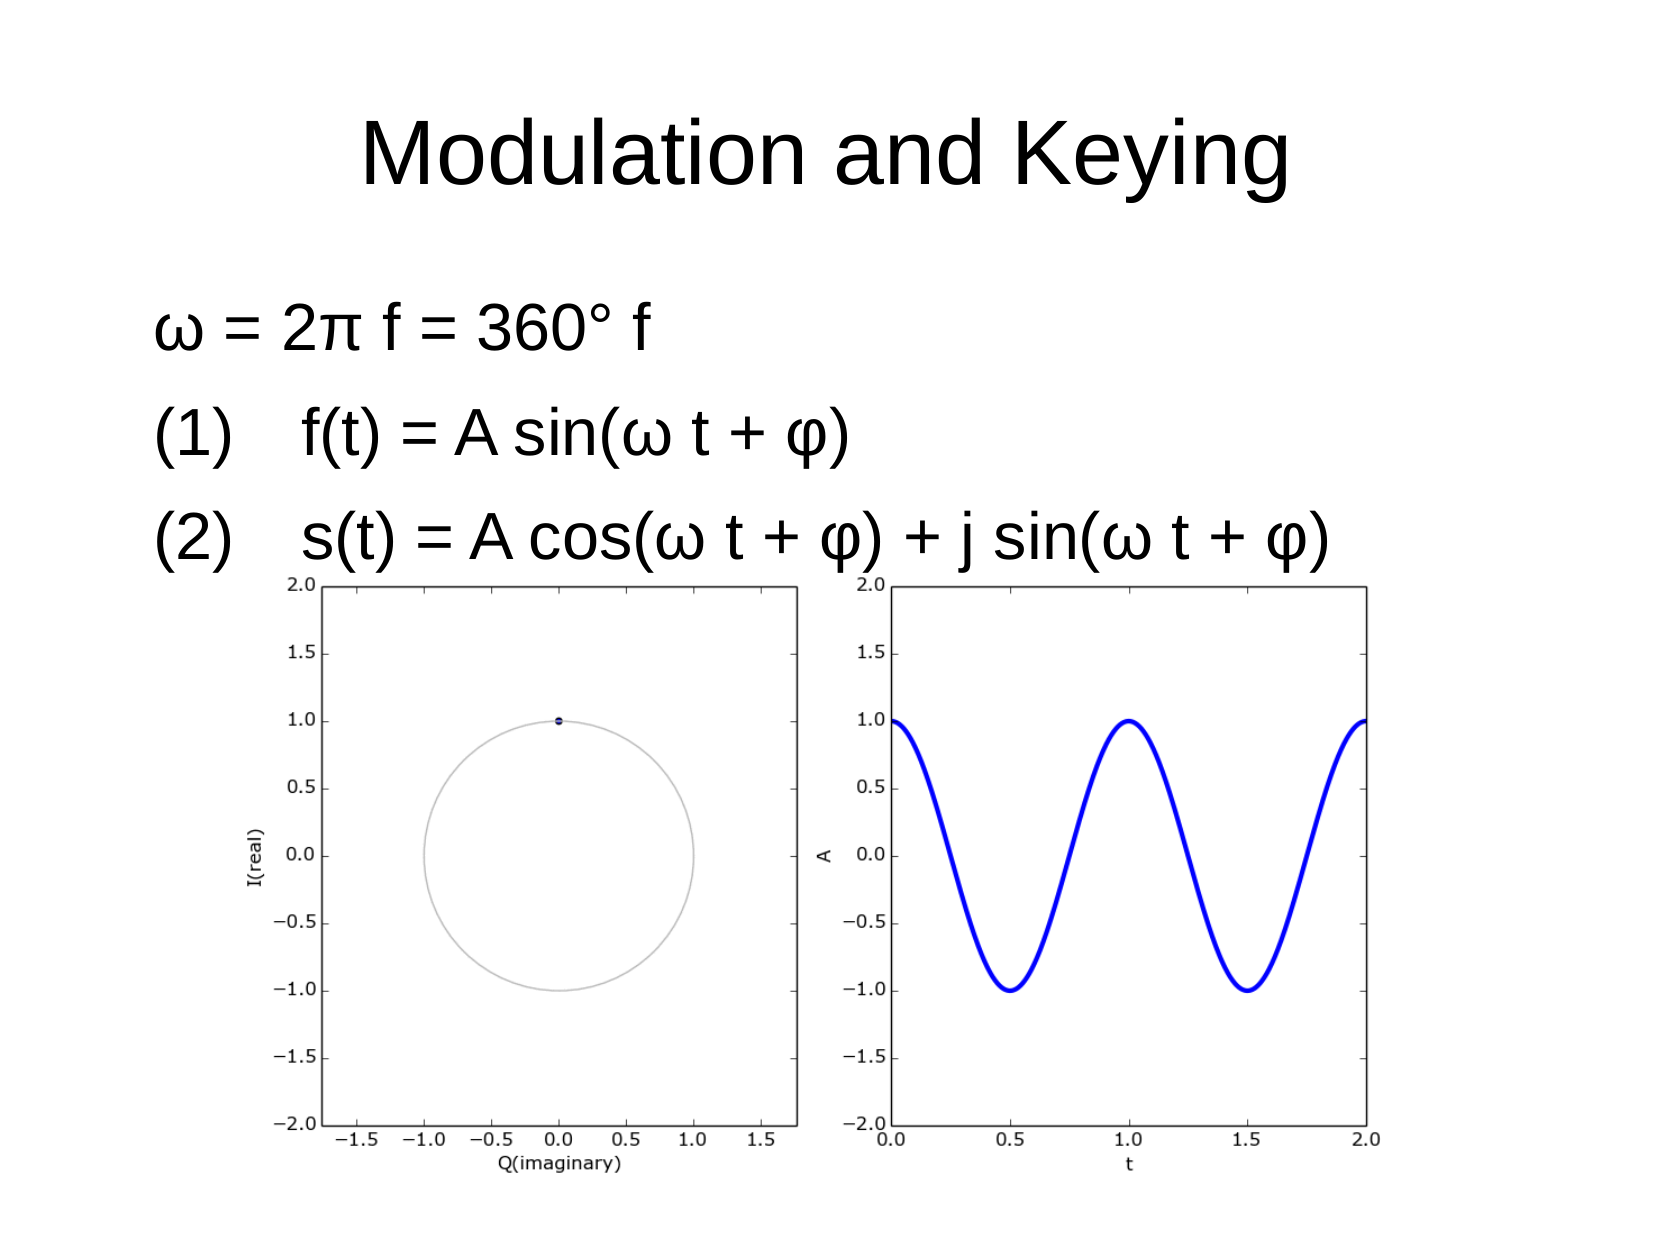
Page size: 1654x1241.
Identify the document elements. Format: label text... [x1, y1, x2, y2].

list ω = 2π f = 360° f (1) f(t) = A sin(ω t + φ) (2) s(t) = A cos(ω t + φ) + j sin(ω t + φ) [82, 290, 1571, 1010]
title Modulation and Keying [82, 49, 1571, 257]
picture [153, 1010, 1501, 1193]
